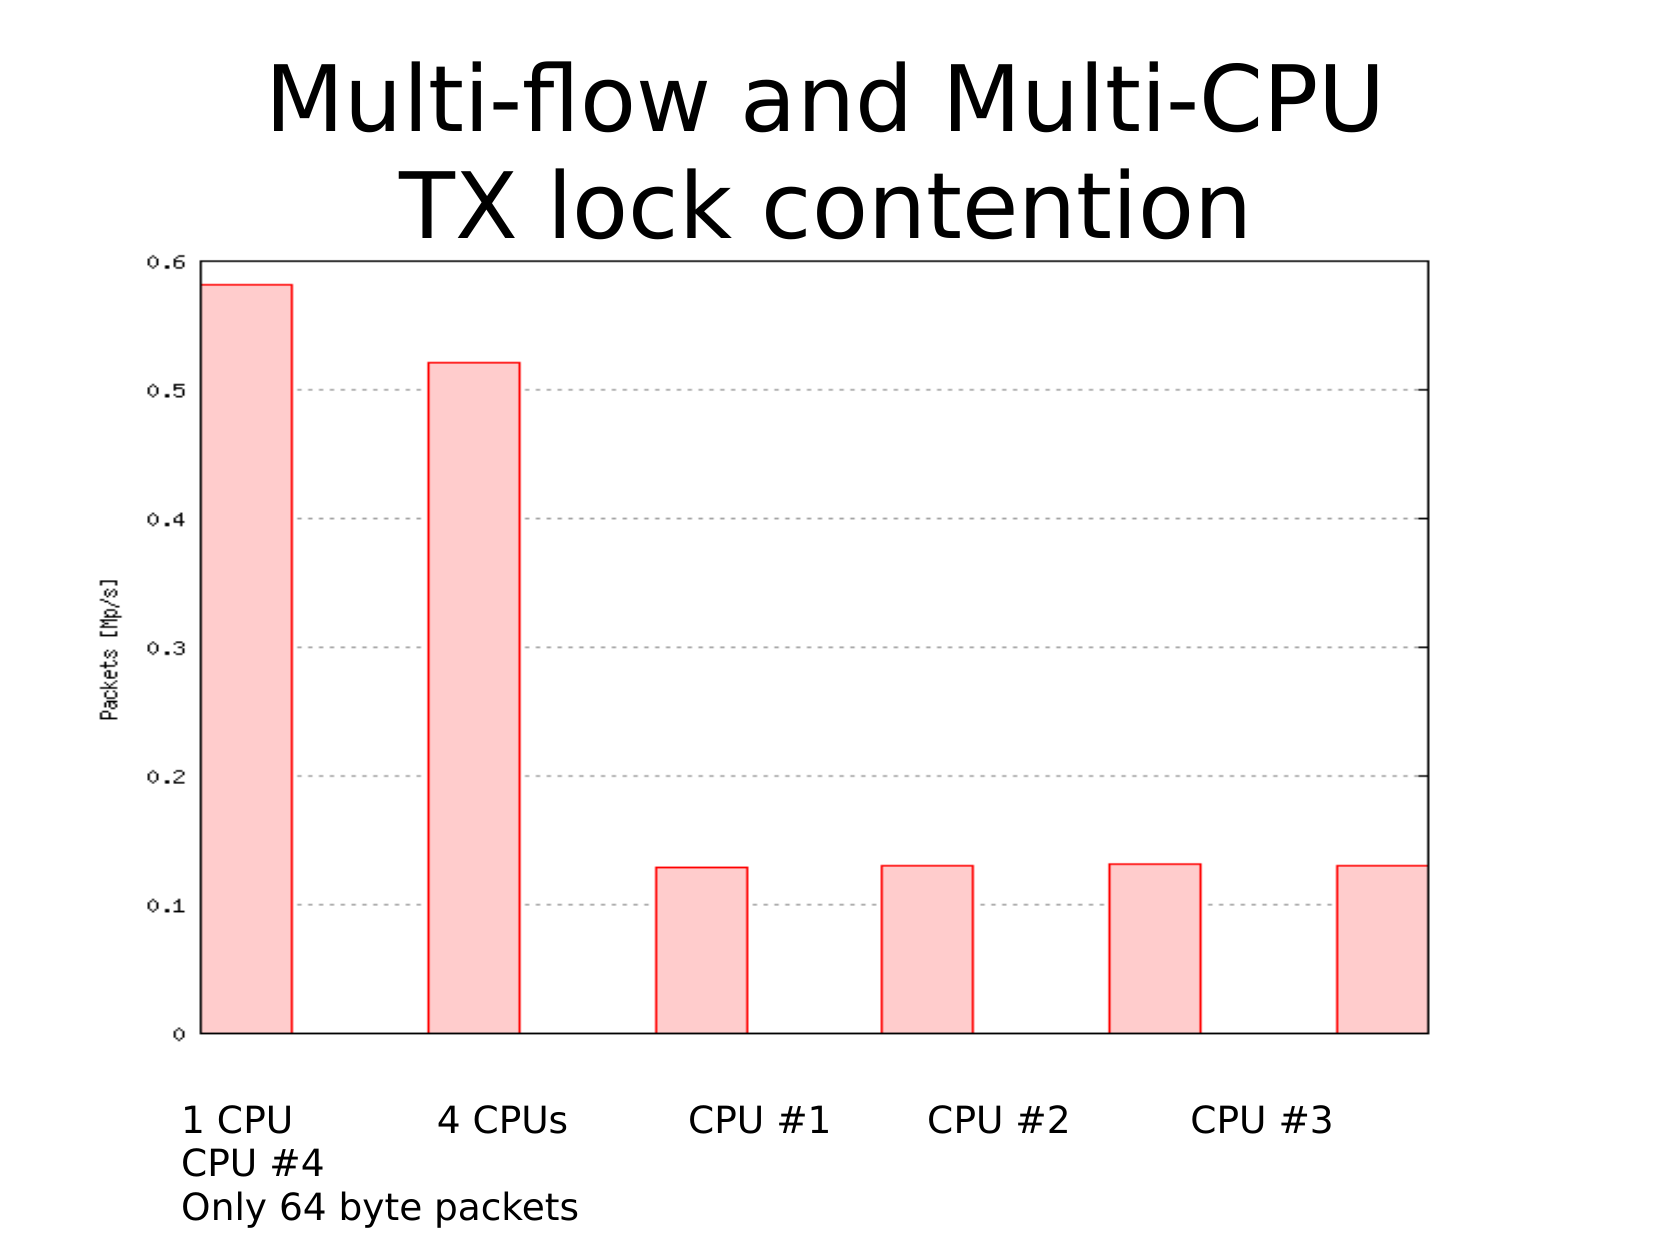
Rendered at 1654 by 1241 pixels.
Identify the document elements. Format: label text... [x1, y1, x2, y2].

picture [81, 242, 1469, 1055]
title Multi-flow and Multi-CPU TX lock contention [82, 45, 1571, 261]
text_box 1 CPU 4 CPUs CPU #1 CPU #2 CPU #3 CPU #4 Only 64 byte packets [166, 1091, 1493, 1237]
